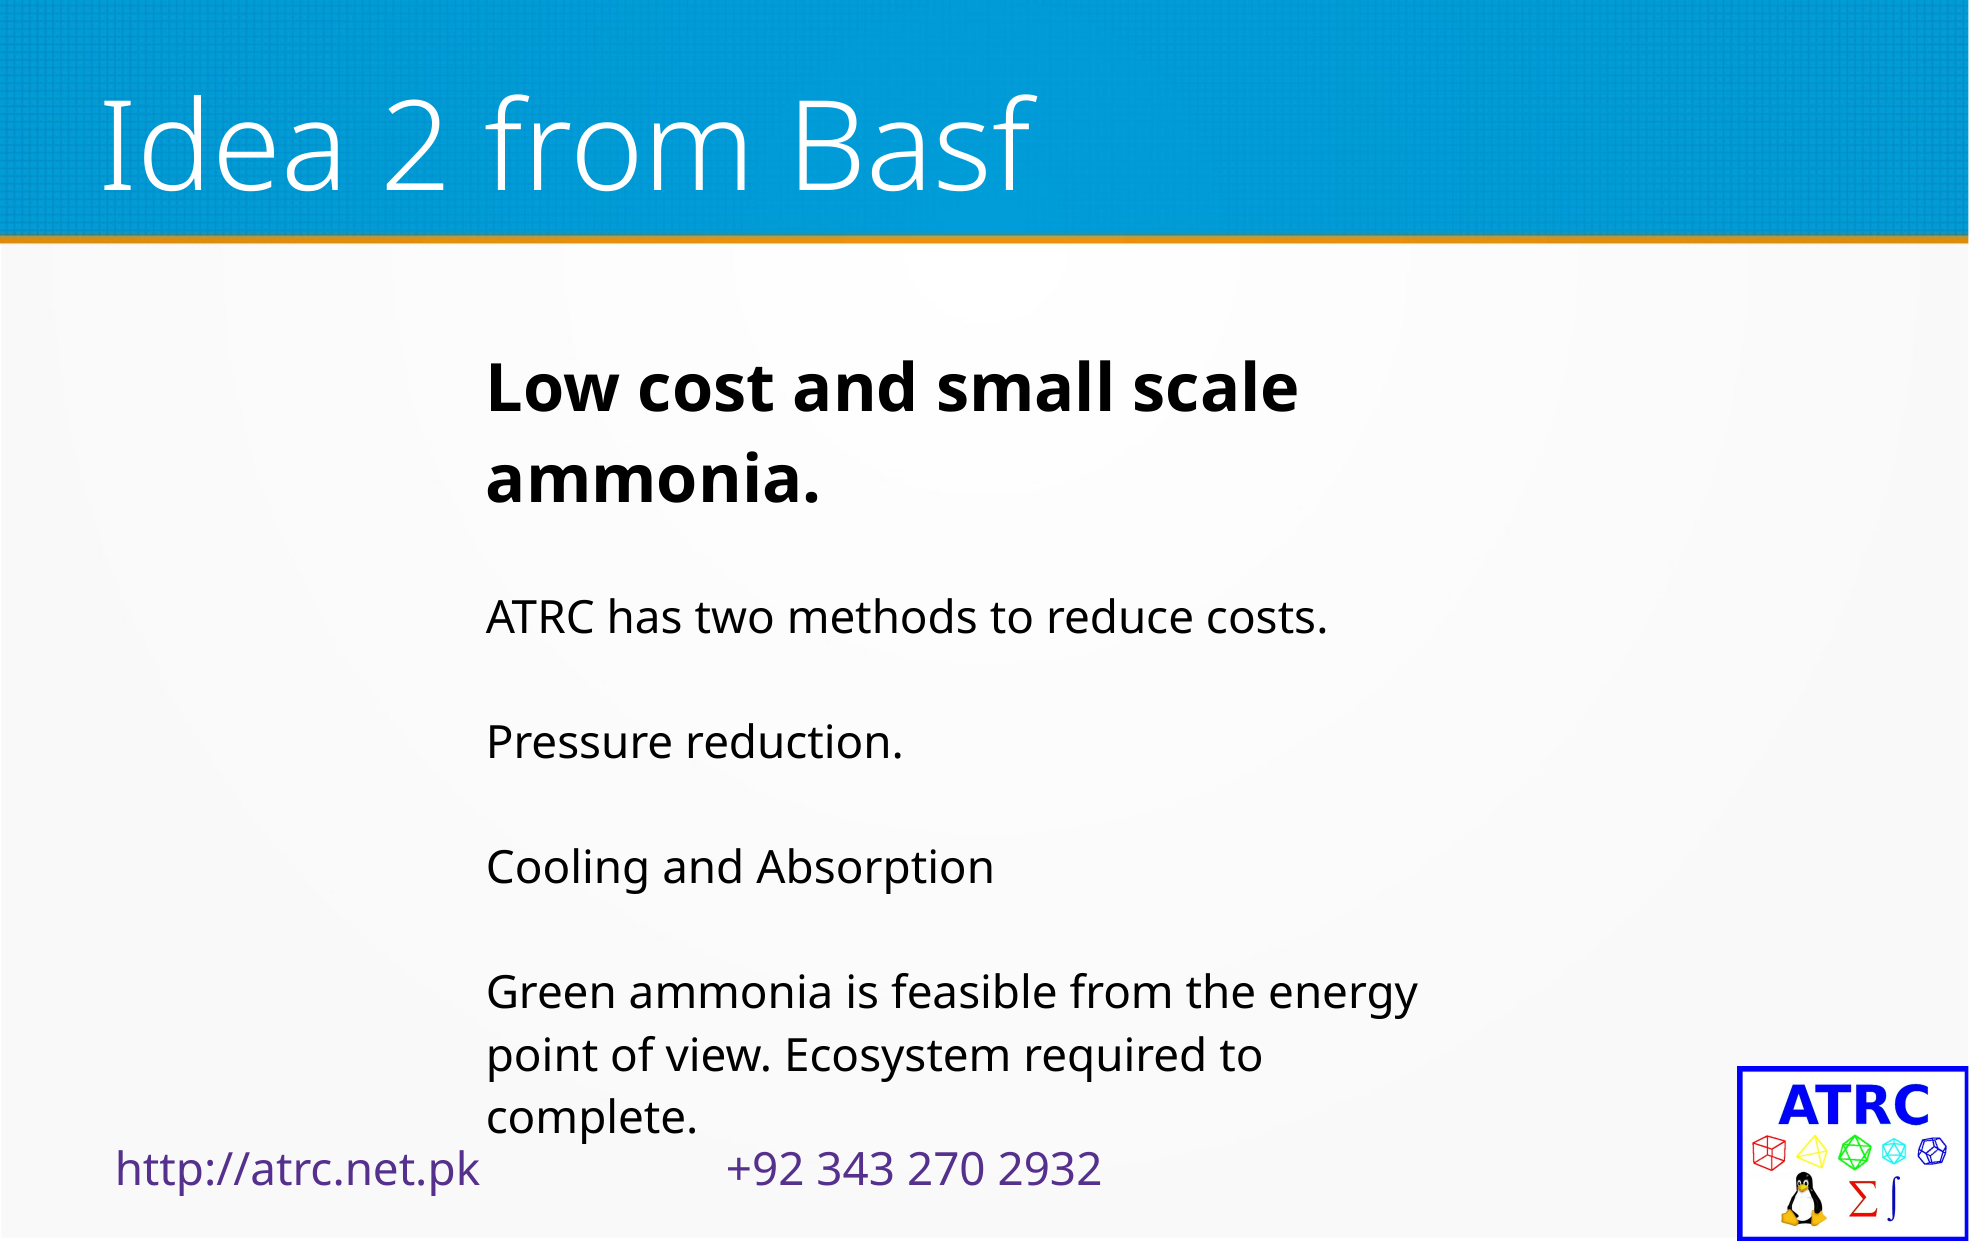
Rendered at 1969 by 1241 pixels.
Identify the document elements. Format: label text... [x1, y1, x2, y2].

text_box Low cost and small scale ammonia. ATRC has two methods to reduce costs. Pressure reduction. Cooling and Absorption Green ammonia is feasible from the energy point of view. Ecosystem required to complete. [480, 302, 1441, 1186]
title Idea 2 from Basf [98, 19, 1870, 227]
picture [0, 233, 1969, 1241]
